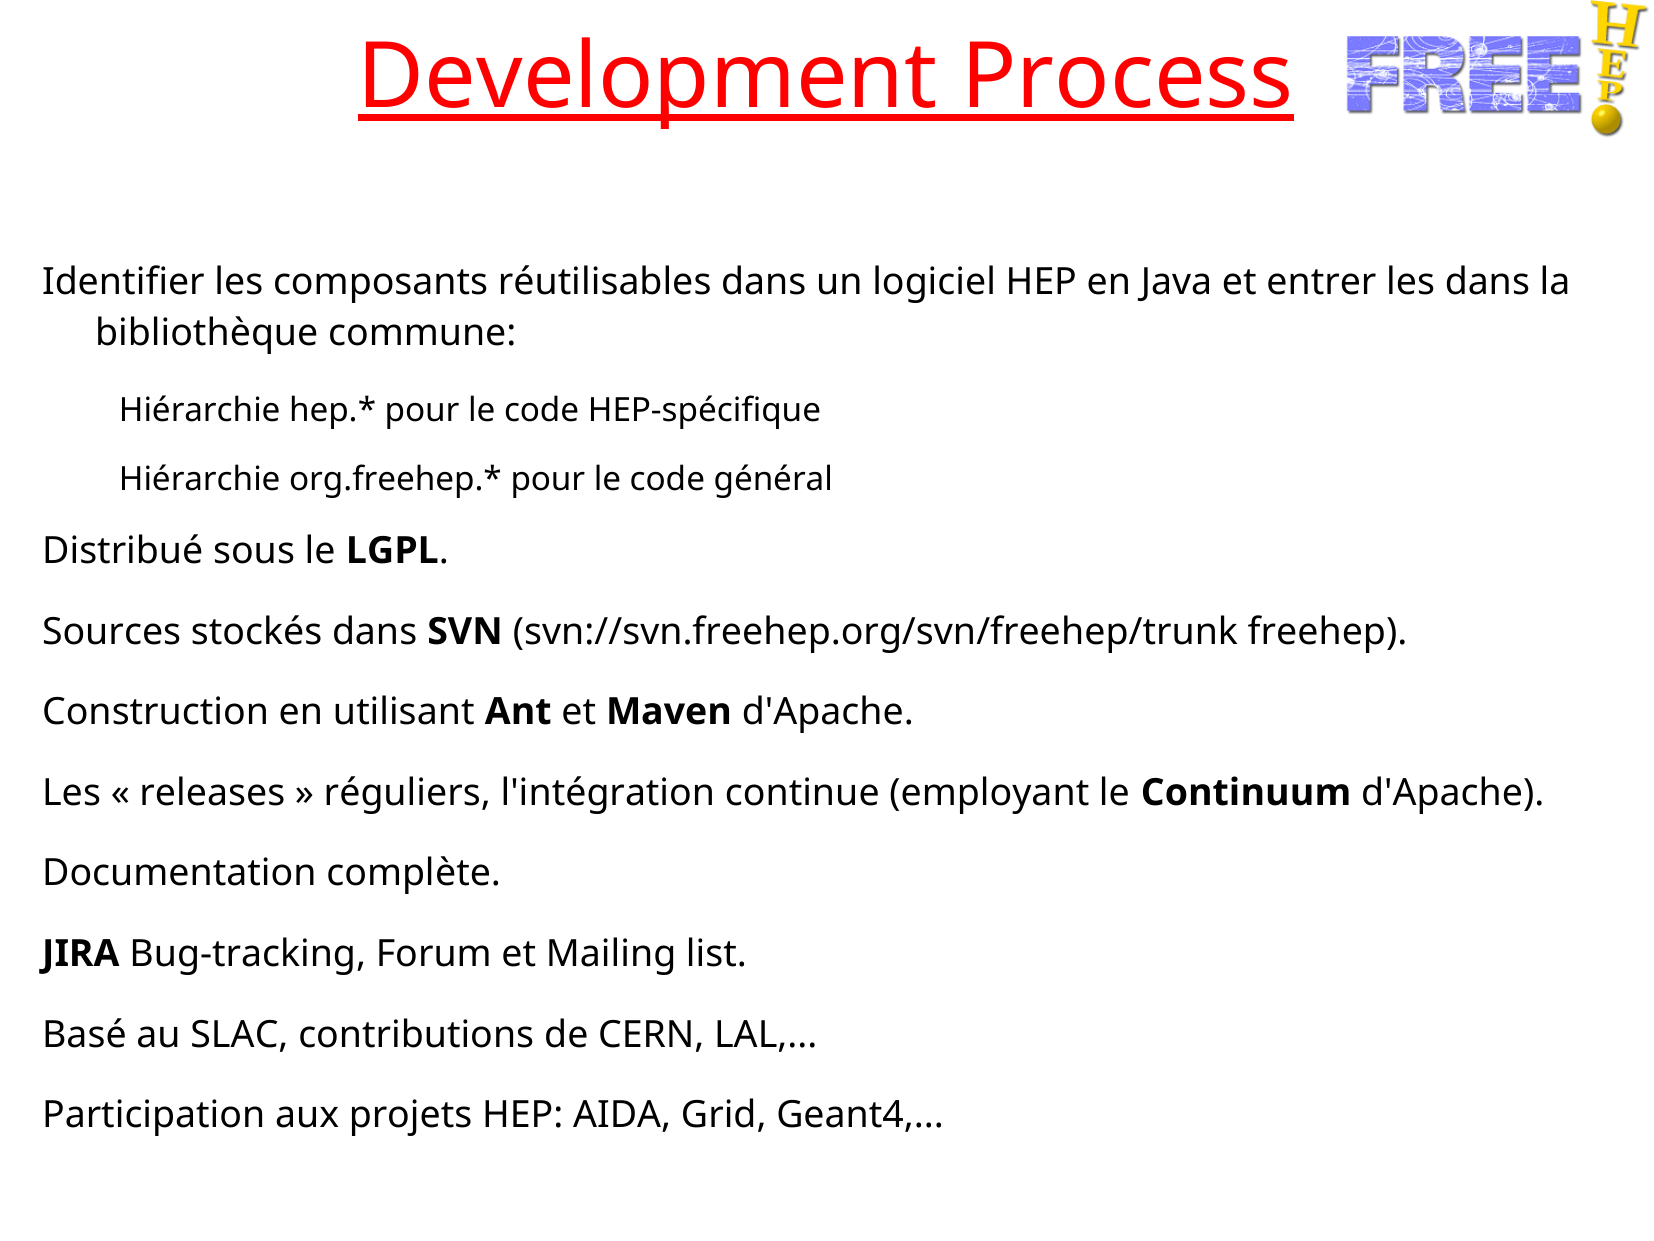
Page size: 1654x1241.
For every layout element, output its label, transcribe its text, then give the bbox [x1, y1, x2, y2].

list Identifier les composants réutilisables dans un logiciel HEP en Java et entrer les dans la bibliothèque commune: Hiérarchie hep.* pour le code HEP-spécifique Hiérarchie org.freehep.* pour le code général Distribué sous le LGPL. Sources stockés dans SVN (svn://svn.freehep.org/svn/freehep/trunk freehep). Construction en utilisant Ant et Maven d'Apache. Les « releases » réguliers, l'intégration continue (employant le Continuum d'Apache). Documentation complète. JIRA Bug-tracking, Forum et Mailing list. Basé au SLAC, contributions de CERN, LAL,... Participation aux projets HEP: AIDA, Grid, Geant4,... [24, 254, 1622, 1129]
picture [1336, 0, 1654, 139]
title Development Process [120, 0, 1533, 145]
